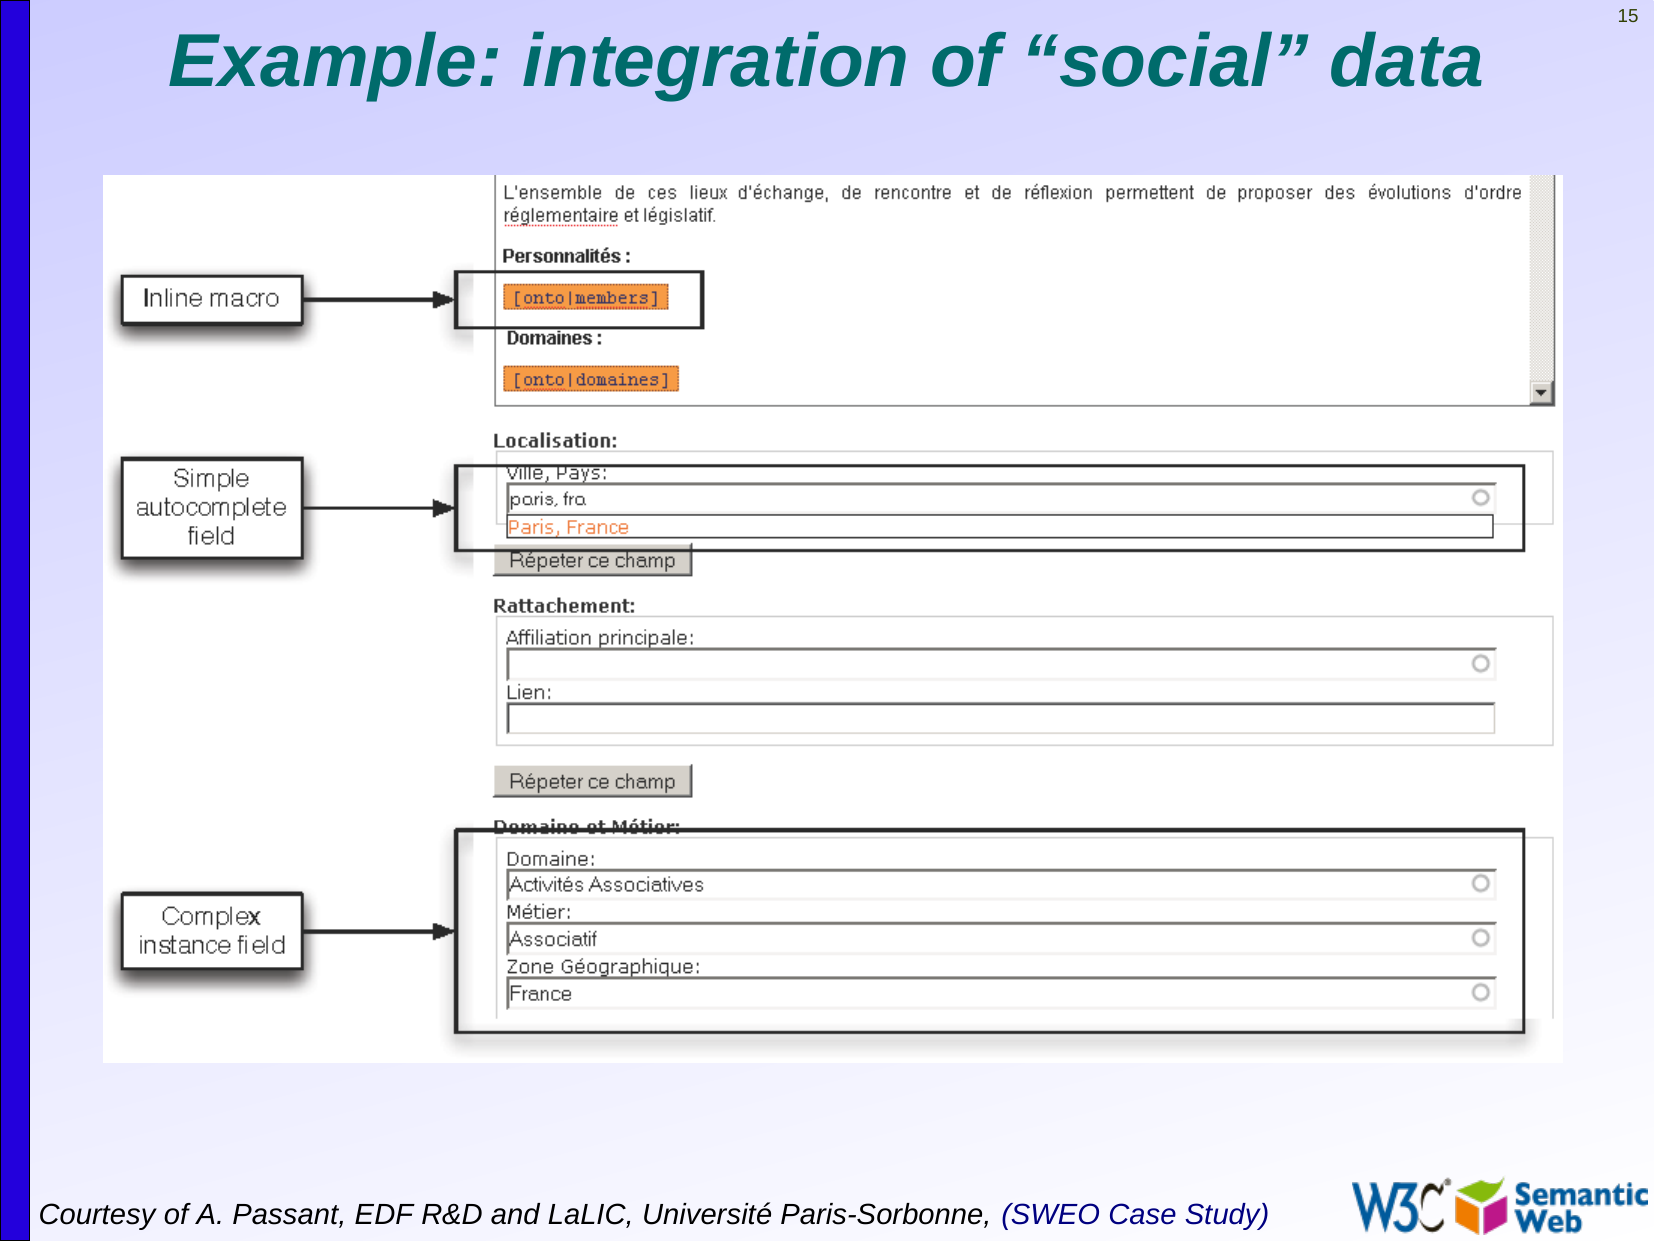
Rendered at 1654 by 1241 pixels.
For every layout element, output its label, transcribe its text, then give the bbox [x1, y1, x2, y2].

text_box Courtesy of A. Passant, EDF R&D and LaLIC, Université Paris-Sorbonne, (SWEO Case Study) [23, 1192, 1556, 1241]
picture [103, 175, 1563, 1064]
title Example: integration of “social” data [0, 7, 1654, 111]
picture [1352, 1175, 1648, 1235]
